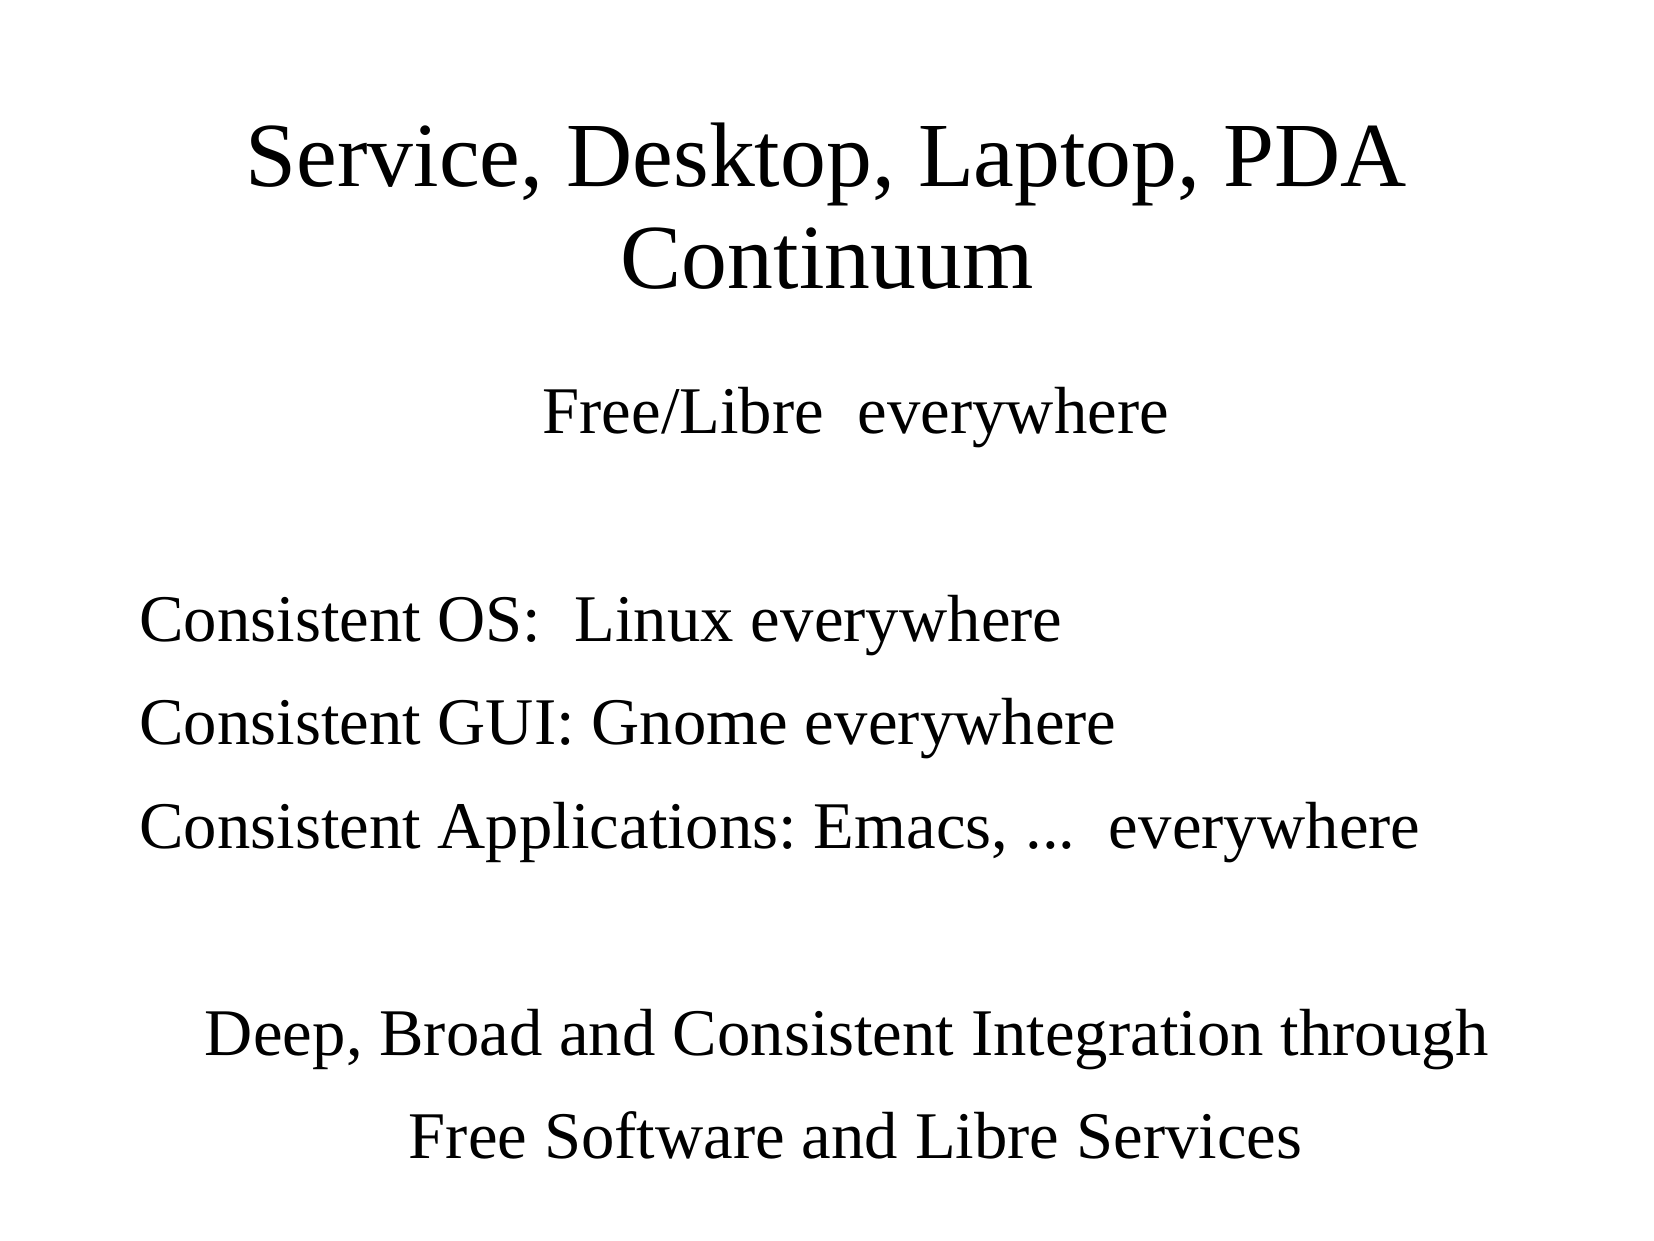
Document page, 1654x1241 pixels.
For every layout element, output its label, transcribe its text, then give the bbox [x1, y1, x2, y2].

list Free/Libre everywhere Consistent OS: Linux everywhere Consistent GUI: Gnome everywhere Consistent Applications: Emacs, ... everywhere Deep, Broad and Consistent Integration through Free Software and Libre Services [121, 374, 1574, 1228]
title Service, Desktop, Laptop, PDA Continuum [121, 95, 1534, 318]
